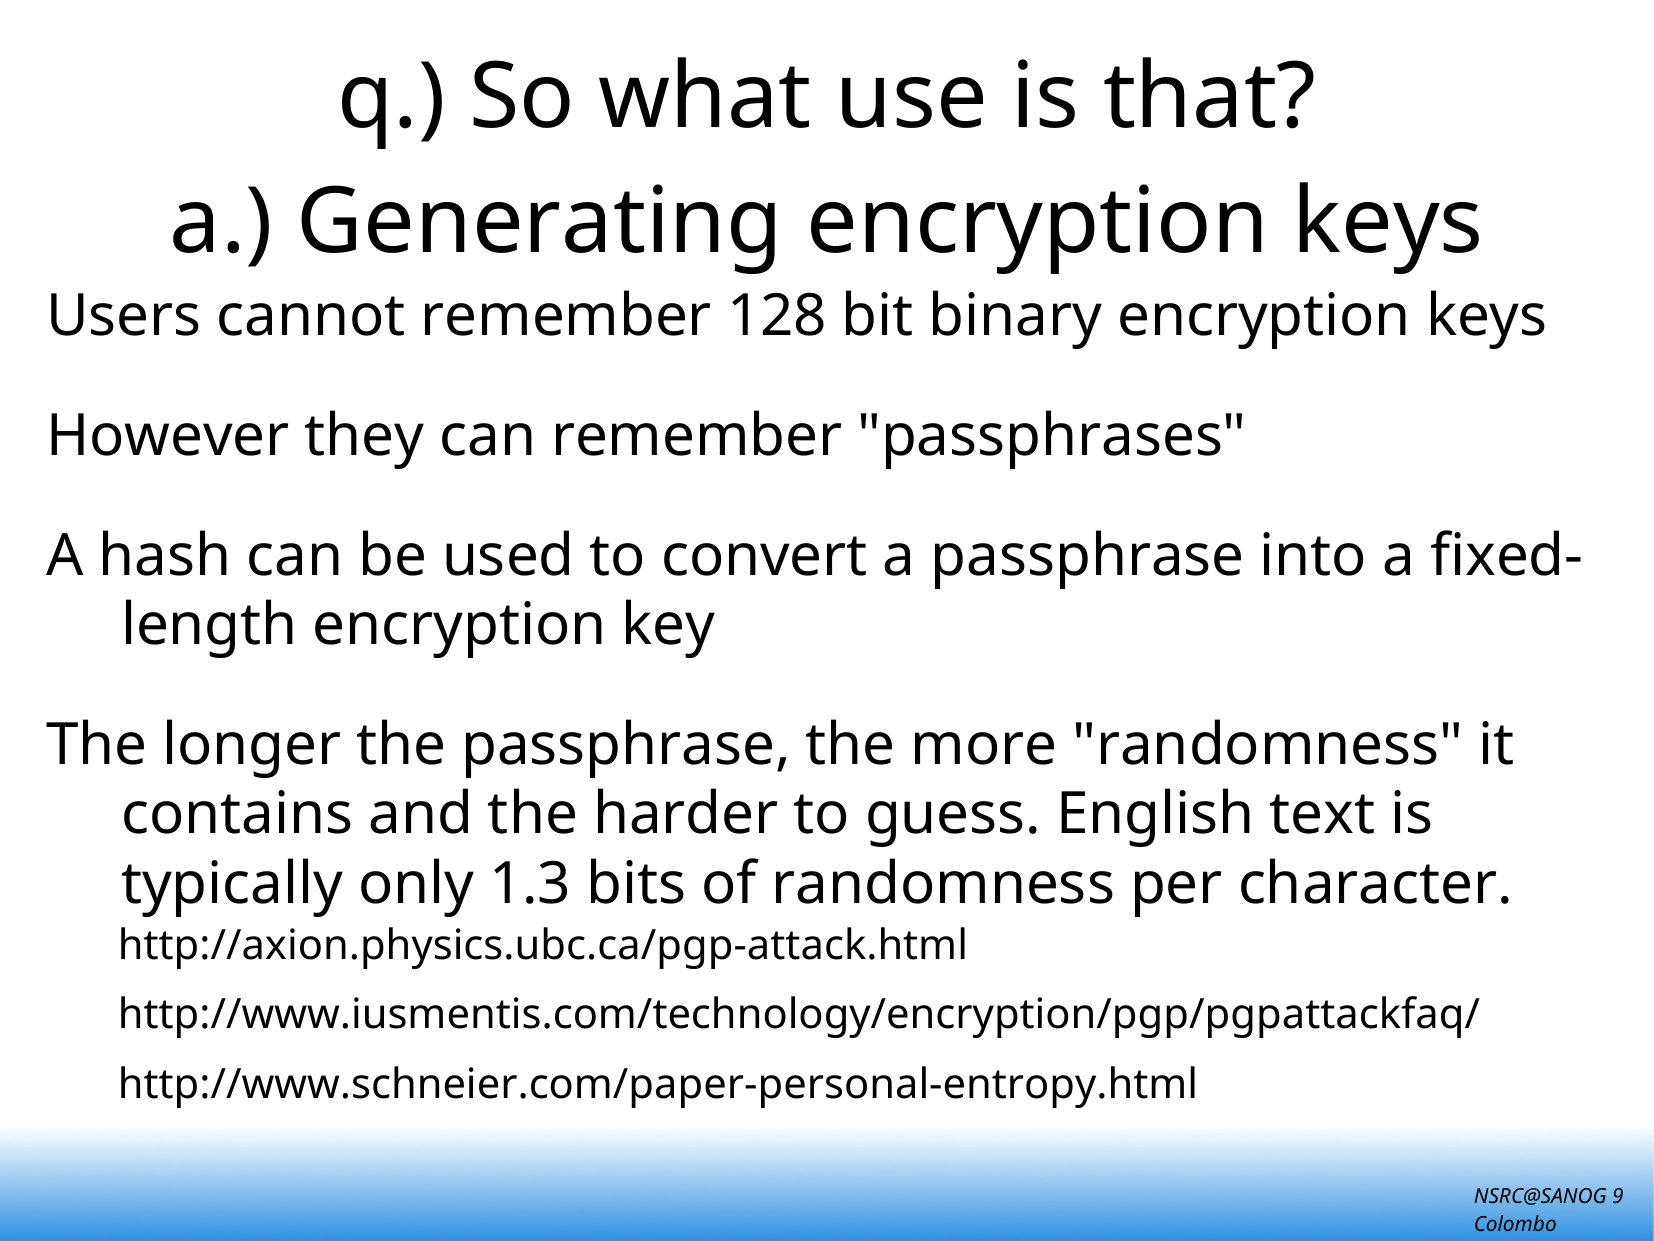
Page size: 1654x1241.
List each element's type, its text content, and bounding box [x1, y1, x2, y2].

title q.) So what use is that? a.) Generating encryption keys [98, 29, 1557, 261]
picture [0, 1124, 1654, 1241]
list Users cannot remember 128 bit binary encryption keys However they can remember "passphrases" A hash can be used to convert a passphrase into a fixed-length encryption key The longer the passphrase, the more "randomness" it contains and the harder to guess. English text is typically only 1.3 bits of randomness per character. [46, 279, 1599, 863]
text_box http://axion.physics.ubc.ca/pgp-attack.html http://www.iusmentis.com/technology/encryption/pgp/pgpattackfaq/ http://www.schneier.com/paper-personal-entropy.html [117, 914, 1481, 1111]
